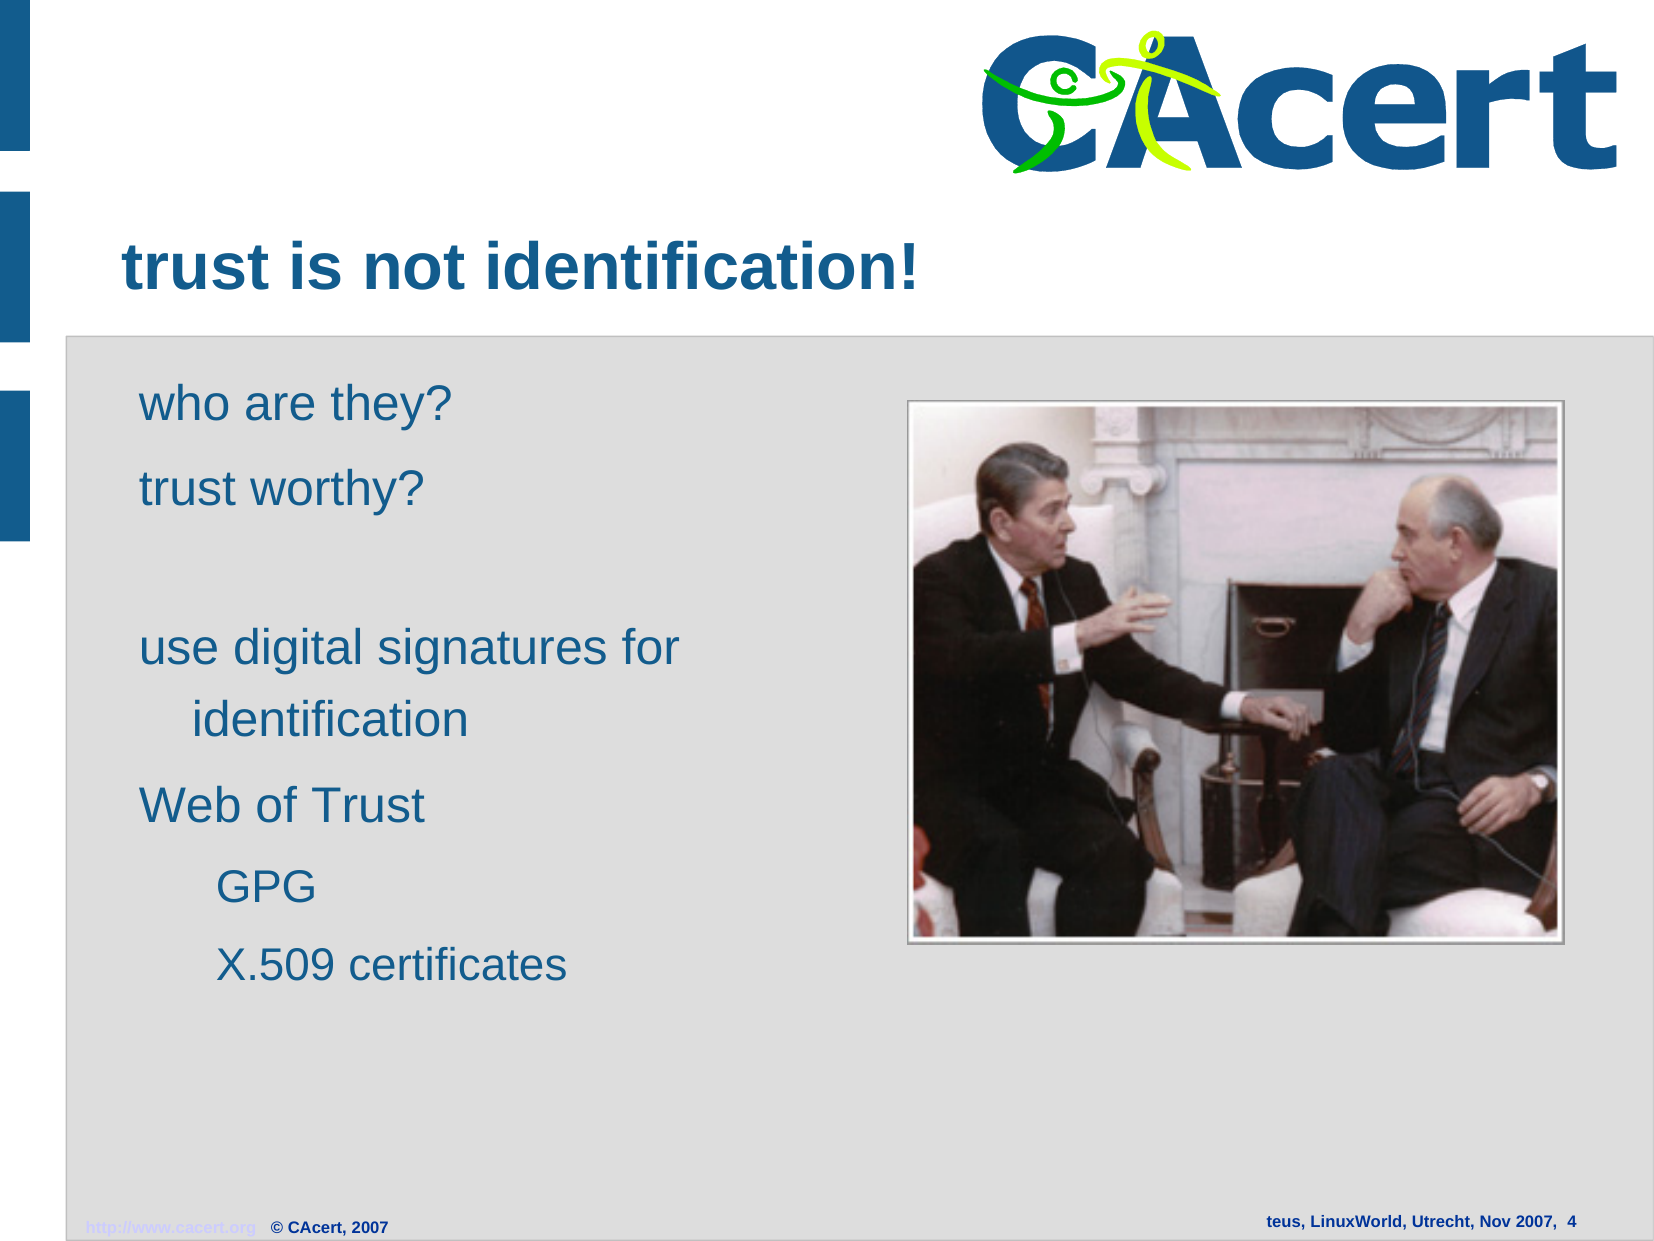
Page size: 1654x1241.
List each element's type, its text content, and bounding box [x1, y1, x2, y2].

picture [907, 400, 1565, 945]
title trust is not identification! [121, 184, 1534, 309]
list who are they? trust worthy? use digital signatures for identification Web of Trust GPG X.509 certificates [121, 344, 886, 1223]
